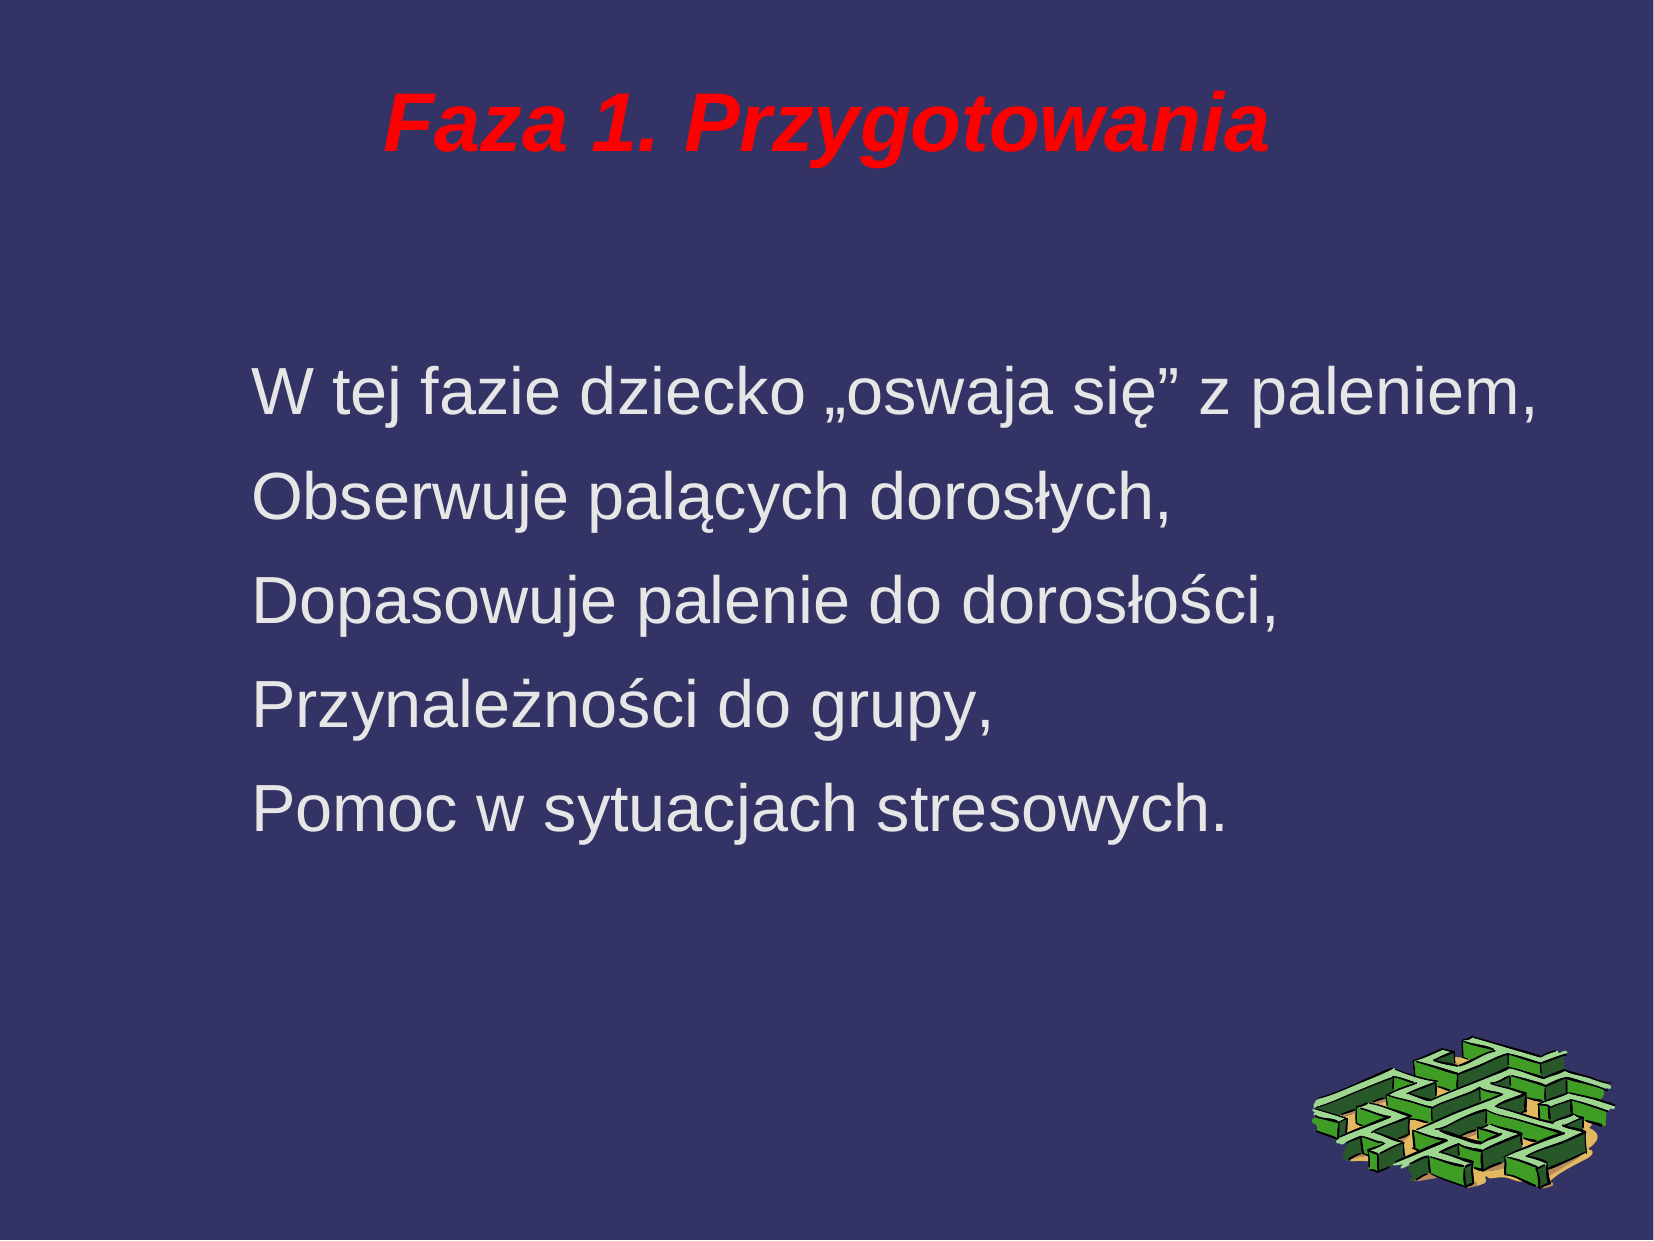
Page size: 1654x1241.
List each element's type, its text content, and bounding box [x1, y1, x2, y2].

list W tej fazie dziecko „oswaja się” z paleniem, Obserwuje palących dorosłych, Dopasowuje palenie do dorosłości, Przynależności do grupy, Pomoc w sytuacjach stresowych. [168, 354, 1560, 1136]
title Faza 1. Przygotowania [121, 19, 1534, 227]
